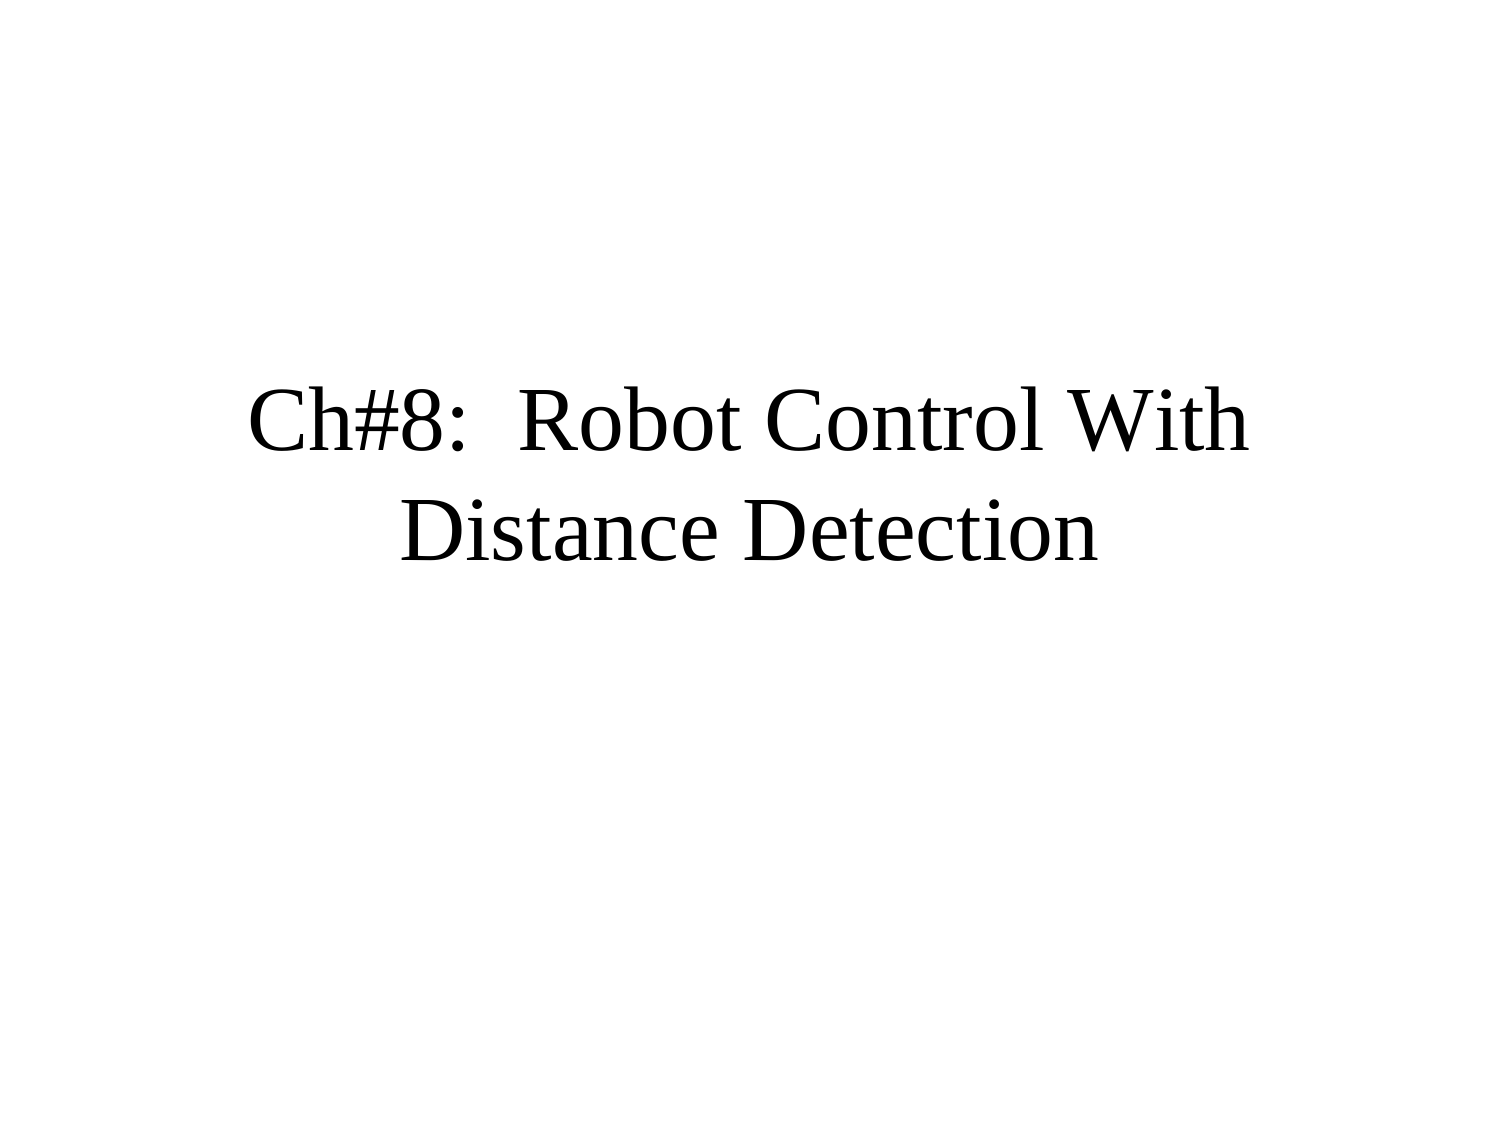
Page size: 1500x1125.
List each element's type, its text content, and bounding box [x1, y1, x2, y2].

title Ch#8: Robot Control With Distance Detection [112, 351, 1388, 587]
